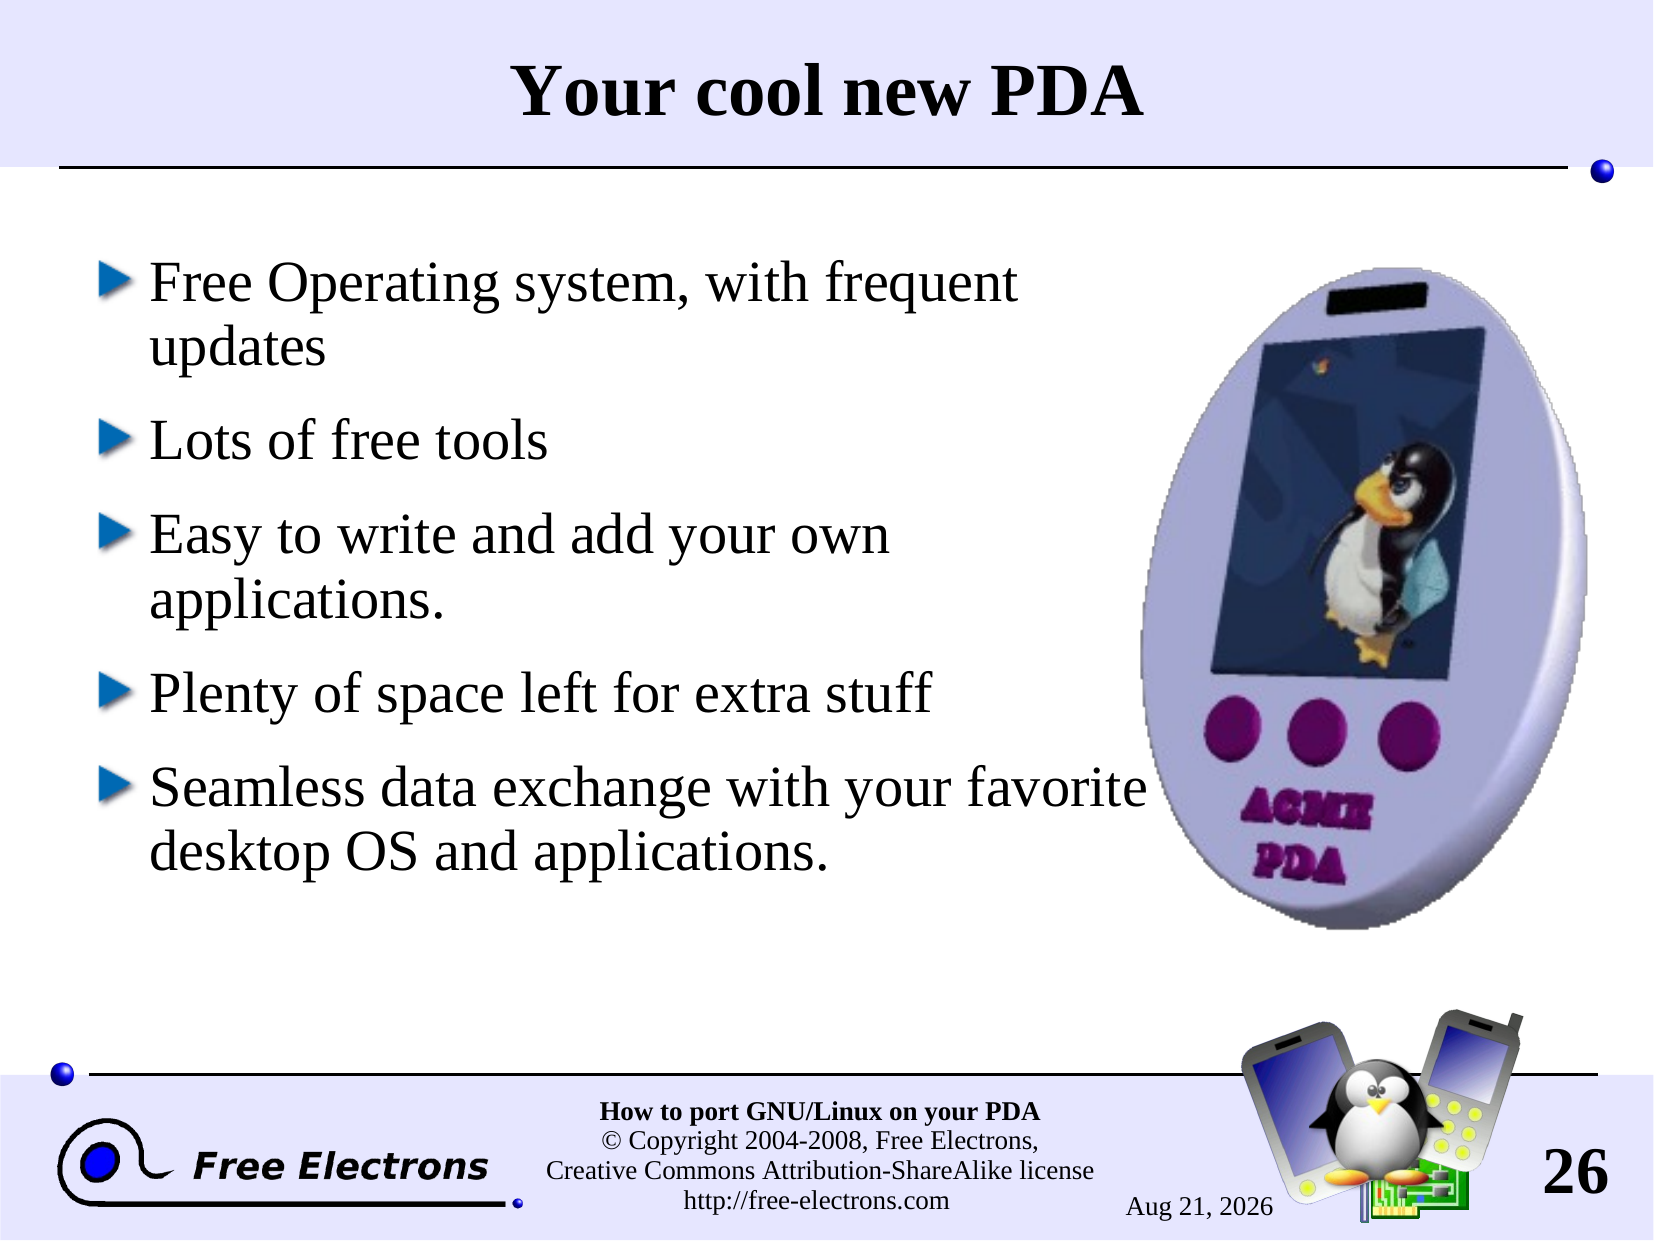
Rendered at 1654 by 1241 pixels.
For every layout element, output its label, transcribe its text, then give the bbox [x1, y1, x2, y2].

title Your cool new PDA [121, 28, 1534, 154]
list Free Operating system, with frequent updates Lots of free tools Easy to write and add your own applications. Plenty of space left for extra stuff Seamless data exchange with your favorite desktop OS and applications. [78, 248, 1177, 1094]
picture [1116, 241, 1606, 951]
picture [50, 1107, 527, 1216]
picture [1225, 983, 1538, 1241]
